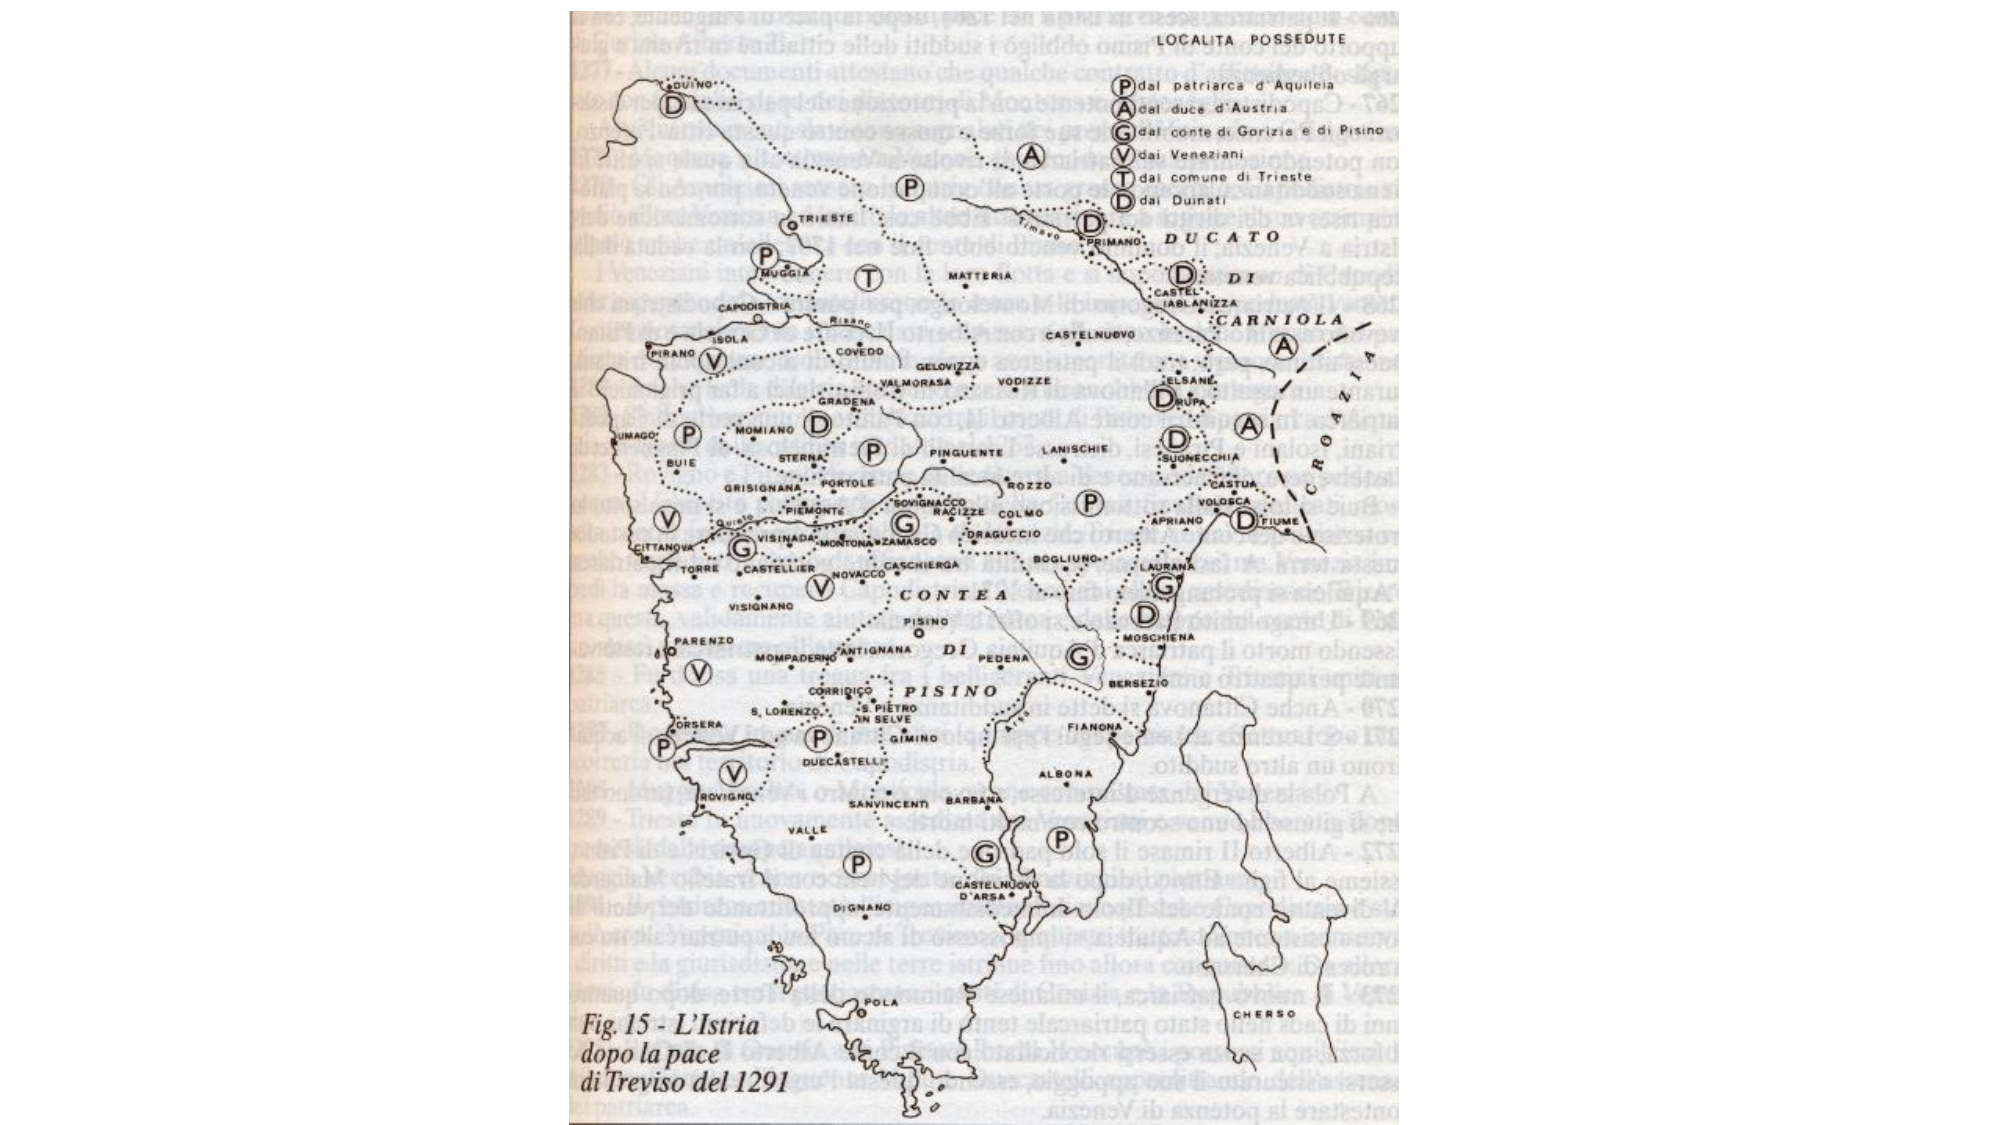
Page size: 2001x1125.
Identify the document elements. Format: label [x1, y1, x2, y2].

picture [569, 11, 1399, 1125]
